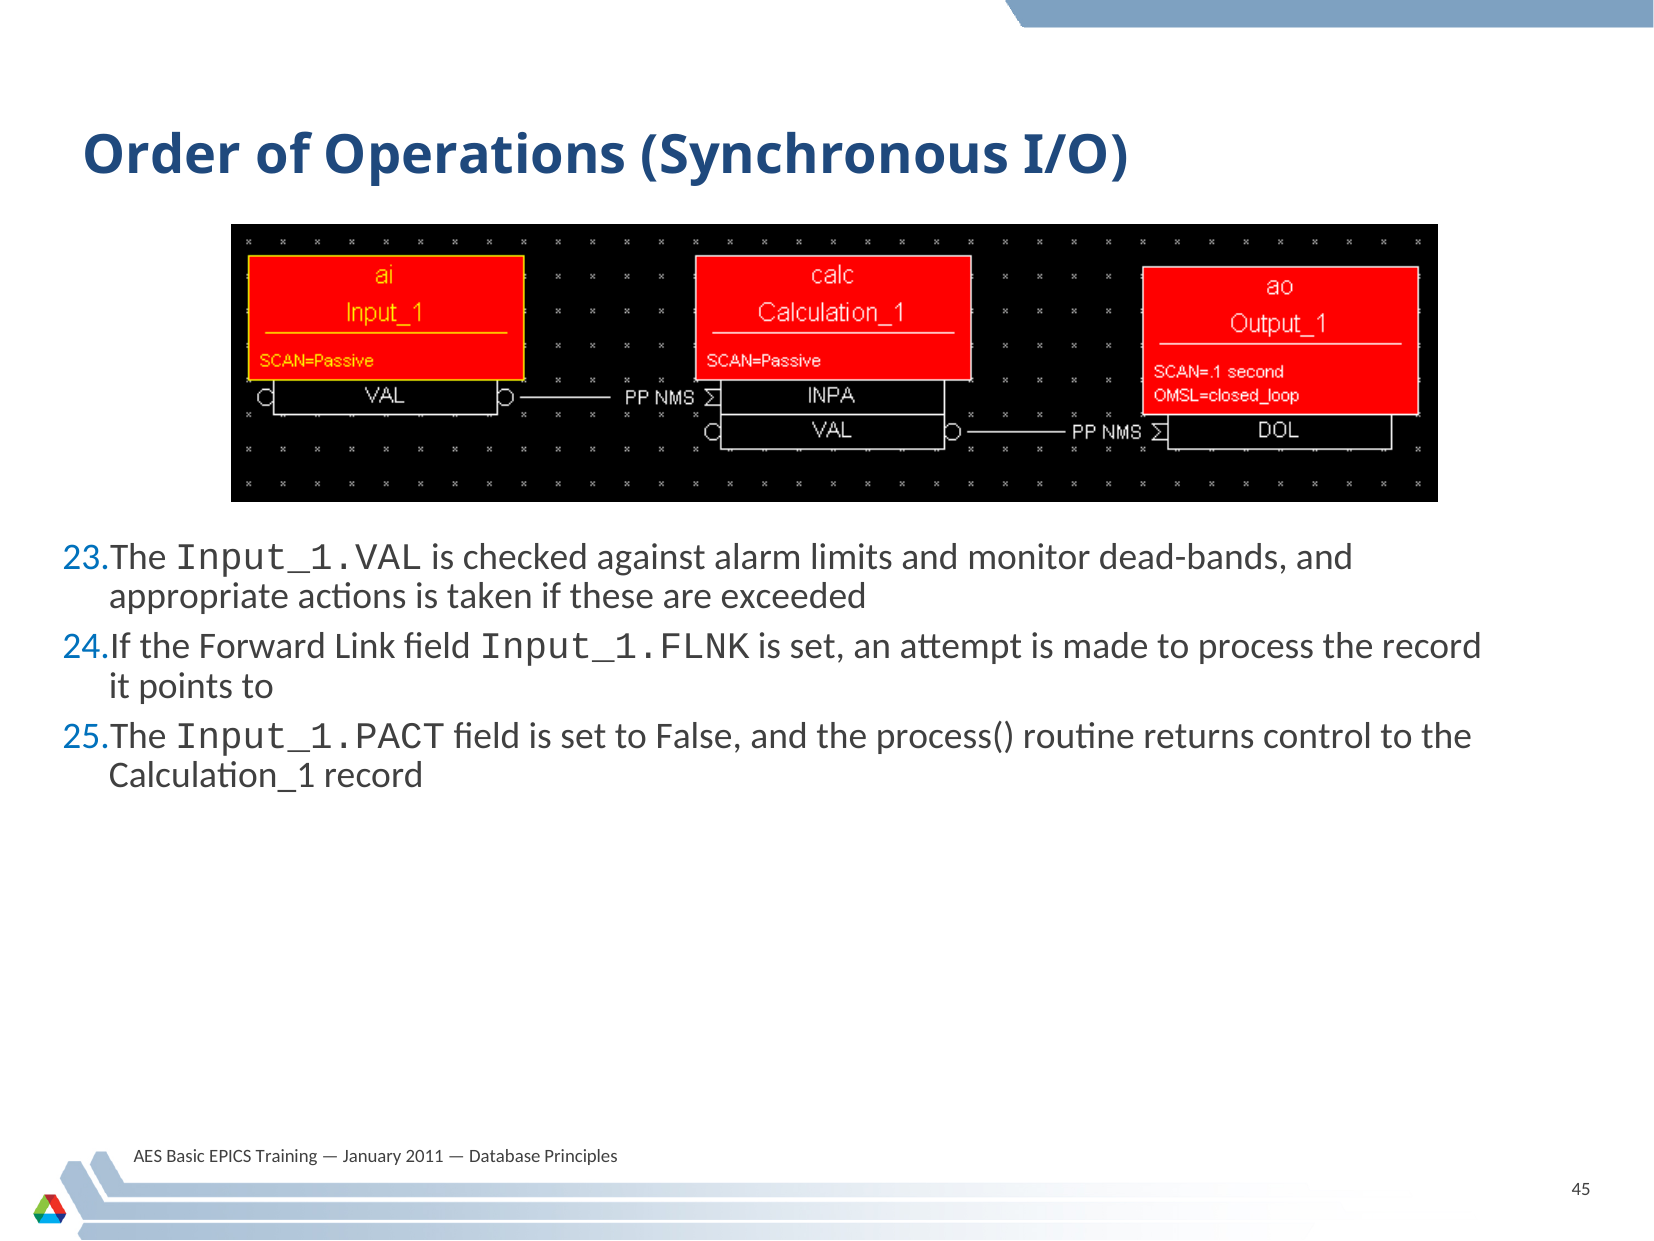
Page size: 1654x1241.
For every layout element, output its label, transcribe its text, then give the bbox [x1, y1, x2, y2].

picture [0, 1143, 1654, 1240]
title Order of Operations (Synchronous I/O) [82, 49, 1571, 257]
picture [231, 224, 1438, 502]
picture [0, 0, 1654, 29]
list The Input_1.VAL is checked against alarm limits and monitor dead-bands, and appropriate actions is taken if these are exceeded If the Forward Link field Input_1.FLNK is set, an attempt is made to process the record it points to The Input_1.PACT field is set to False, and the process() routine returns control to the Calculation_1 record [62, 538, 1498, 826]
